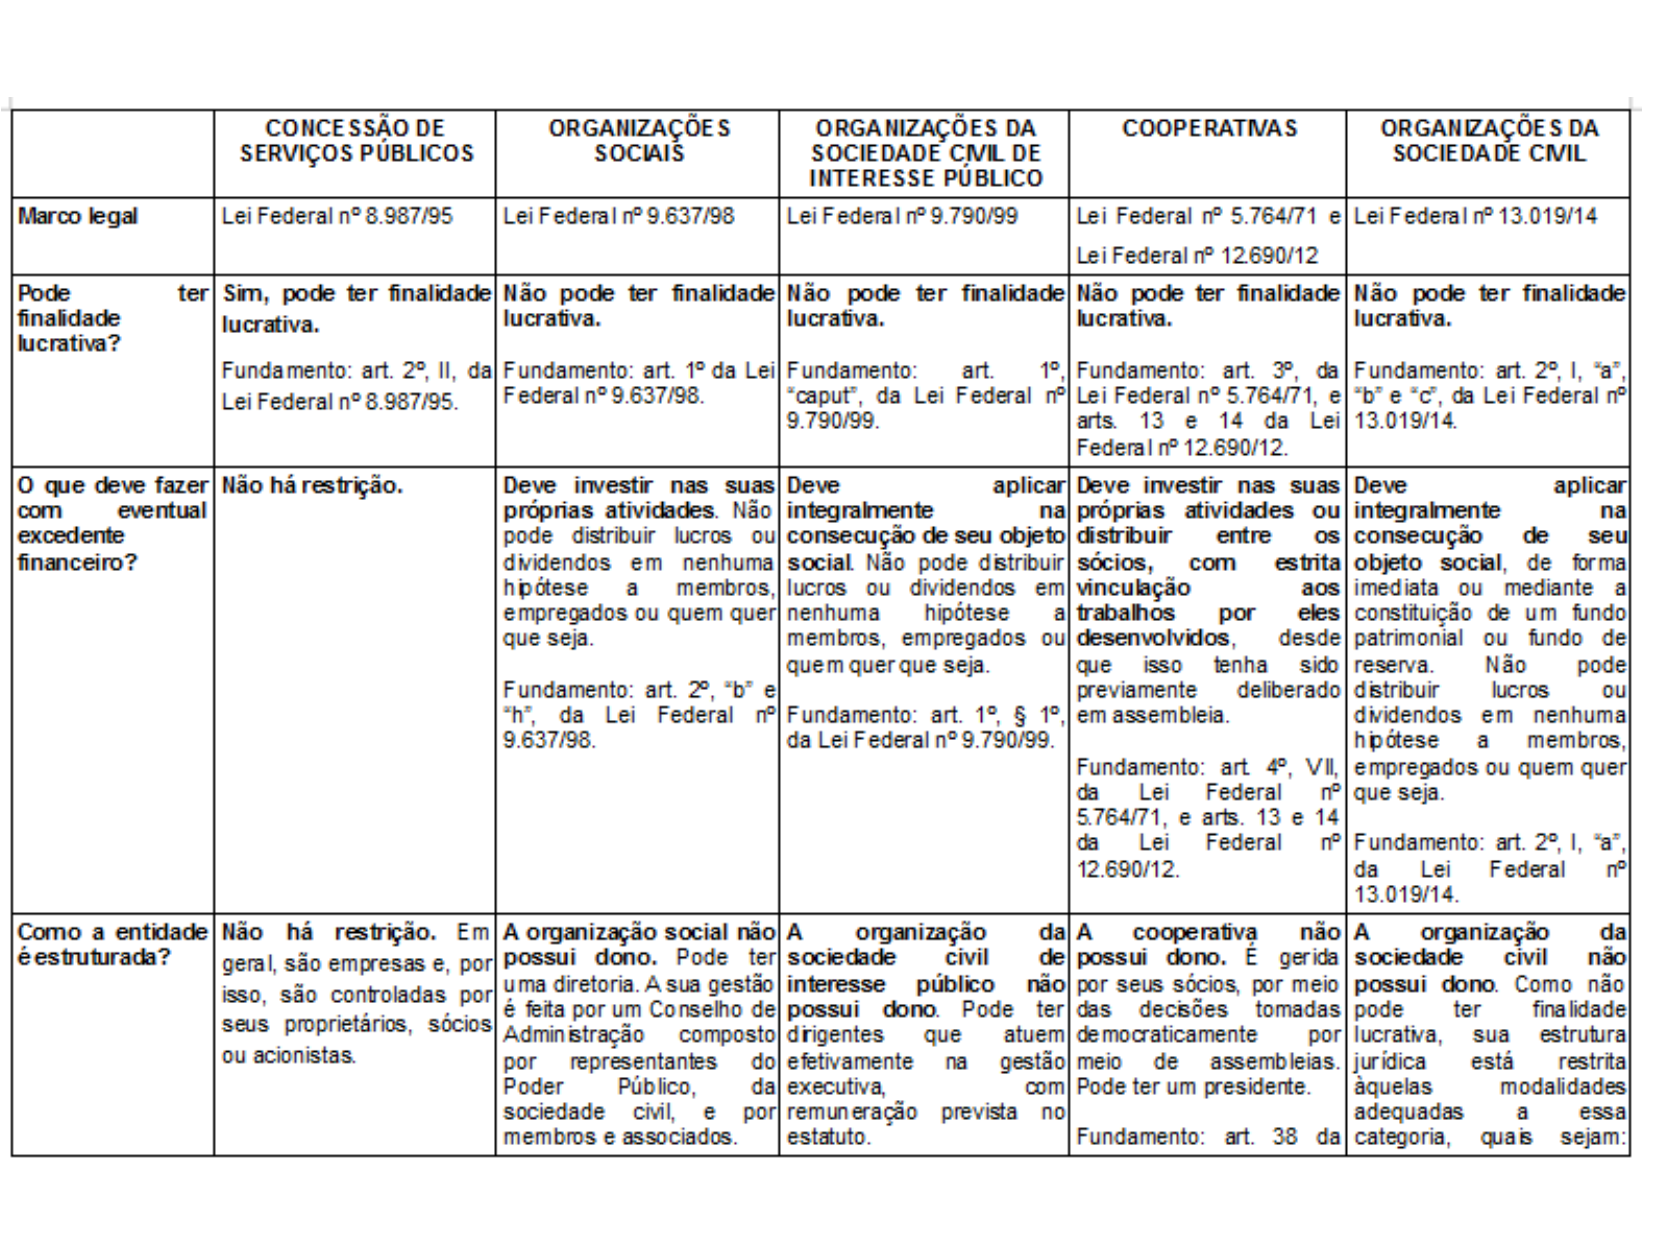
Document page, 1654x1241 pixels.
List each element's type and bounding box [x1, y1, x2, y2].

picture [1, 97, 1642, 1170]
